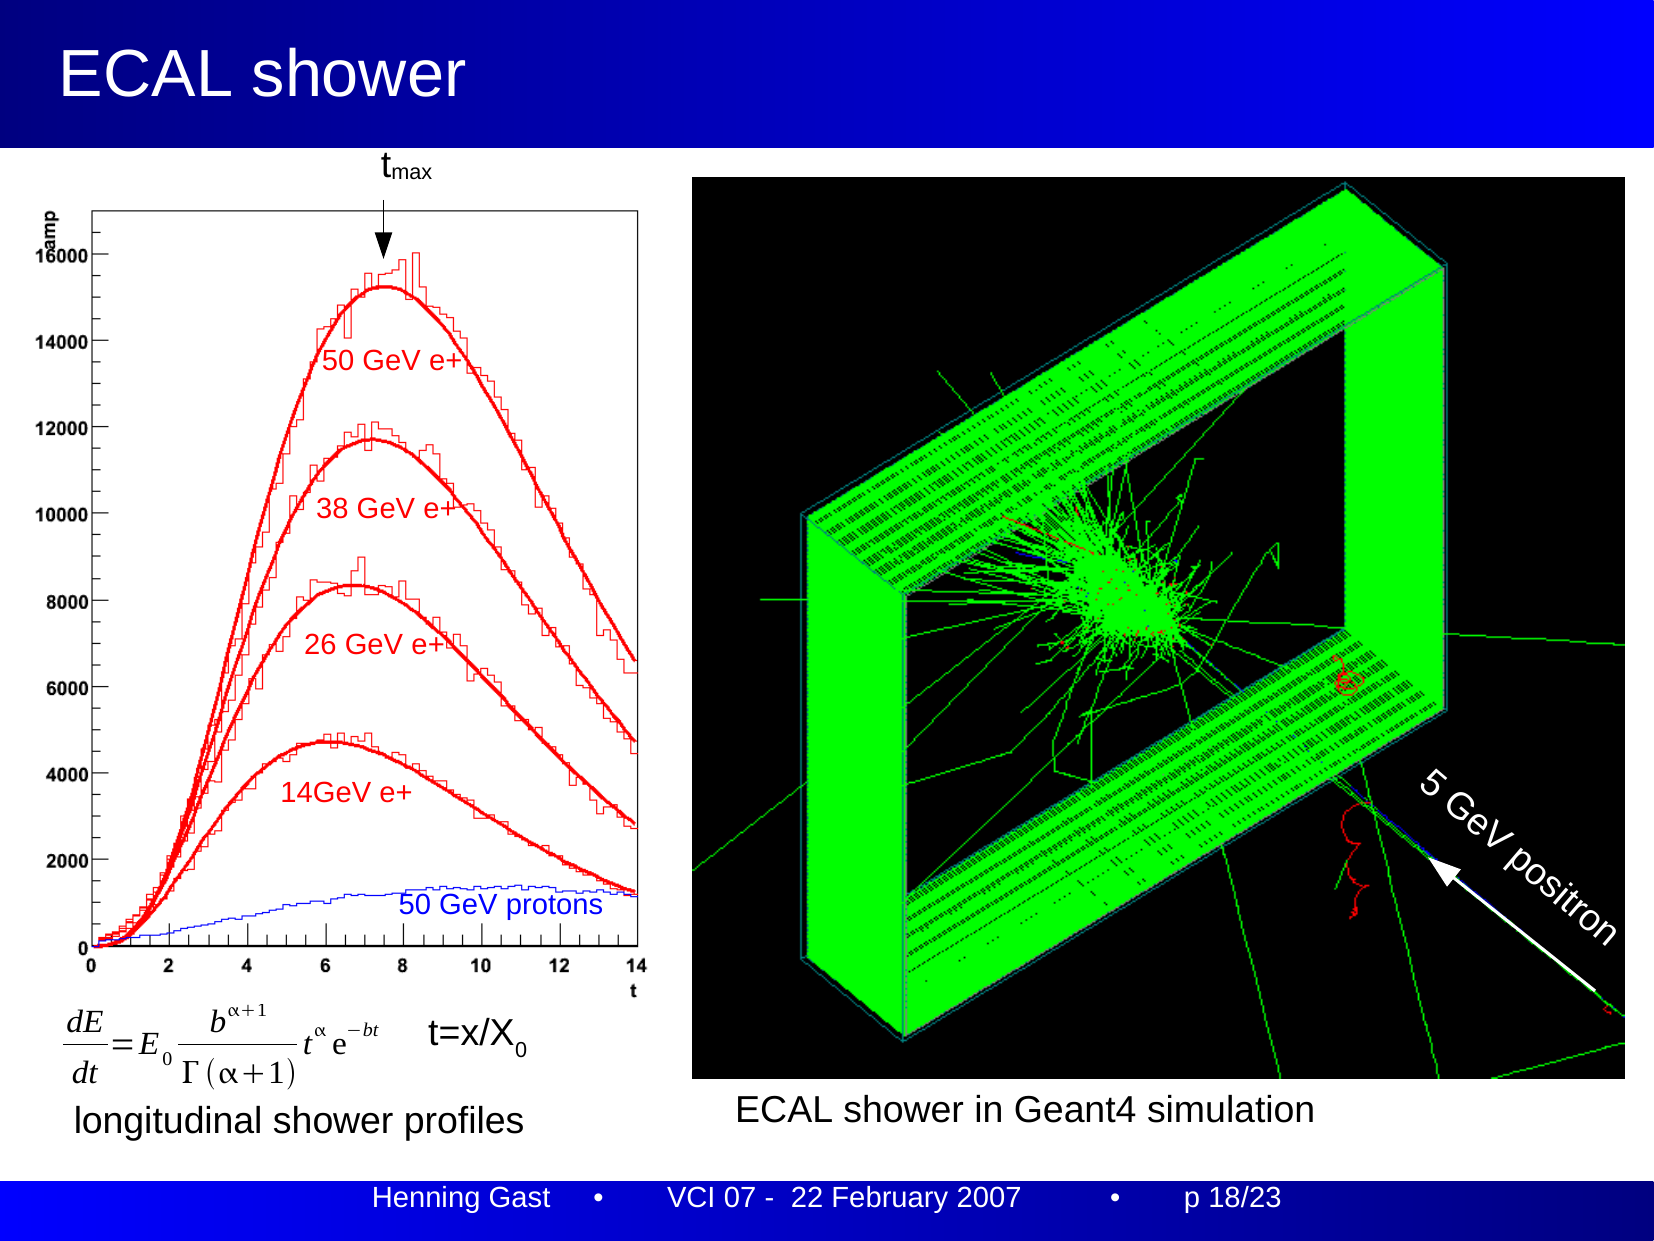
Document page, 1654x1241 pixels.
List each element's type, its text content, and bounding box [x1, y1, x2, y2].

text_box t=x/X0 [413, 1004, 562, 1083]
picture [692, 177, 1625, 1079]
text_box longitudinal shower profiles [59, 1092, 621, 1164]
title ECAL shower [0, 0, 1654, 148]
text_box 50 GeV e+ [307, 336, 514, 395]
chart [56, 1004, 384, 1093]
text_box 38 GeV e+ [301, 484, 508, 543]
text_box 5 GeV positron [1387, 745, 1654, 991]
text_box ECAL shower in Geant4 simulation [720, 1080, 1518, 1152]
text_box 26 GeV e+ [289, 620, 497, 680]
text_box 14GeV e+ [265, 768, 473, 827]
text_box tmax [366, 135, 485, 218]
picture [29, 199, 653, 1004]
text_box 50 GeV protons [383, 880, 650, 939]
